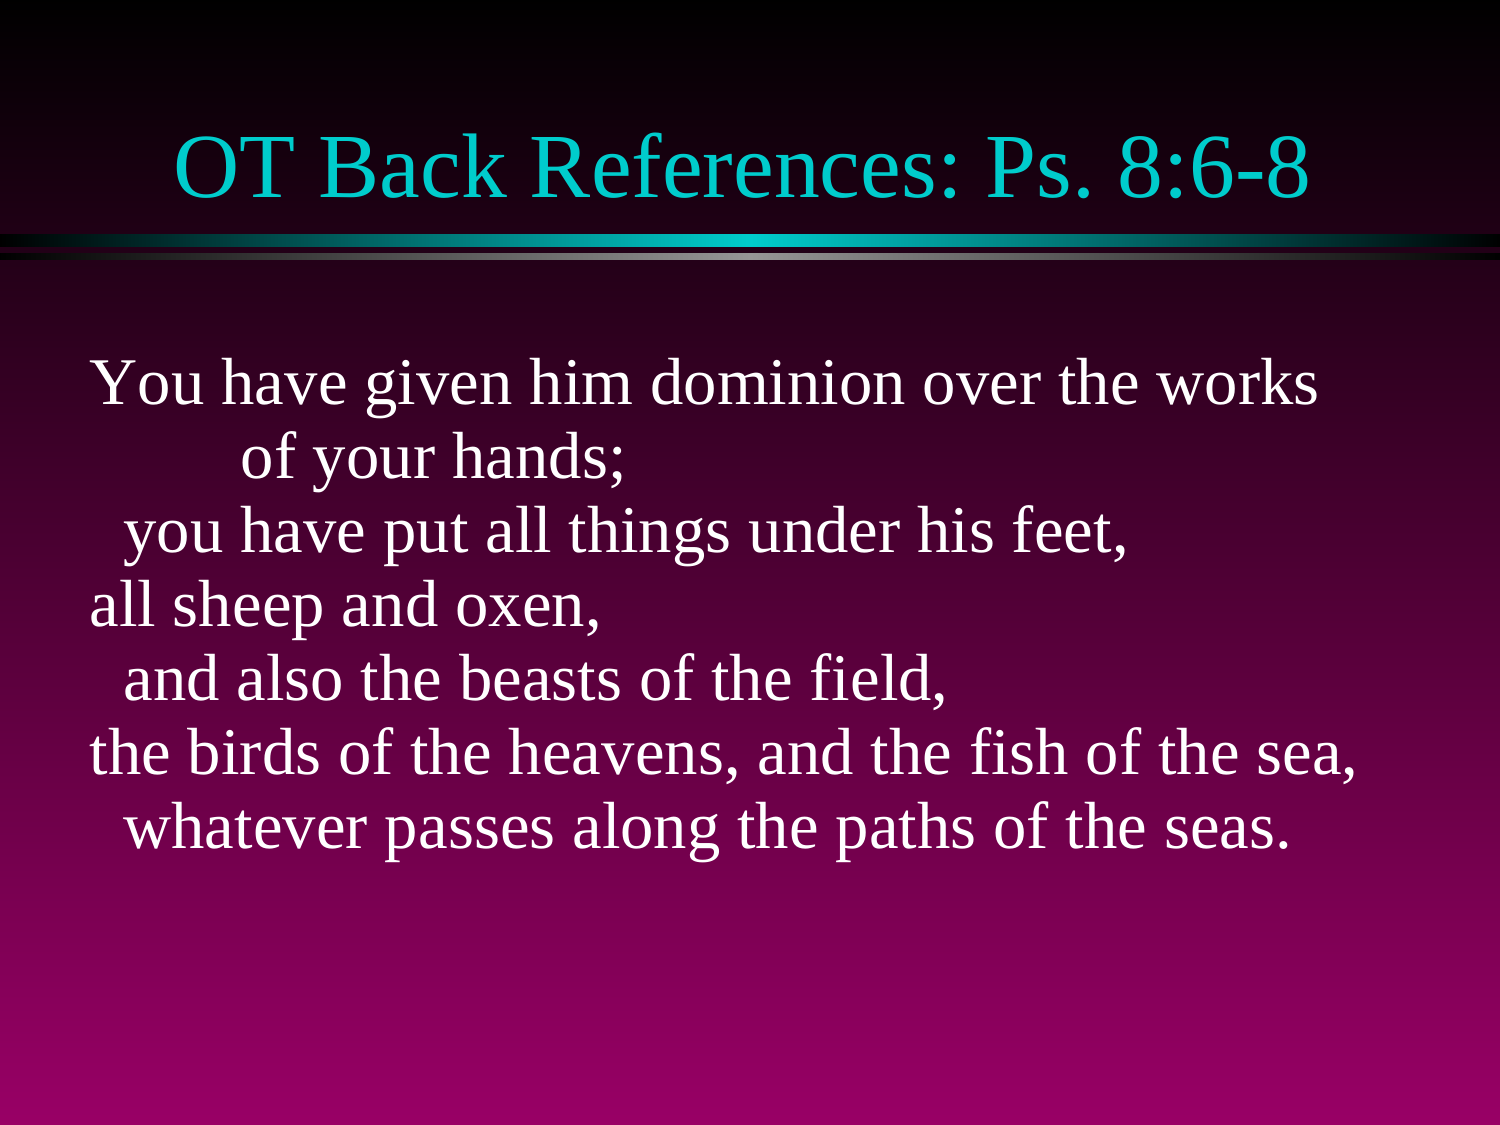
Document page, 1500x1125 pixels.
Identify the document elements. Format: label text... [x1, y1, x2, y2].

title OT Back References: Ps. 8:6-8 [99, 37, 1388, 225]
text_box You have given him dominion over the works of your hands; you have put all things under his feet, all sheep and oxen, and also the beasts of the field, the birds of the heavens, and the fish of the sea, whatever passes along the paths of the seas. [75, 337, 1426, 871]
